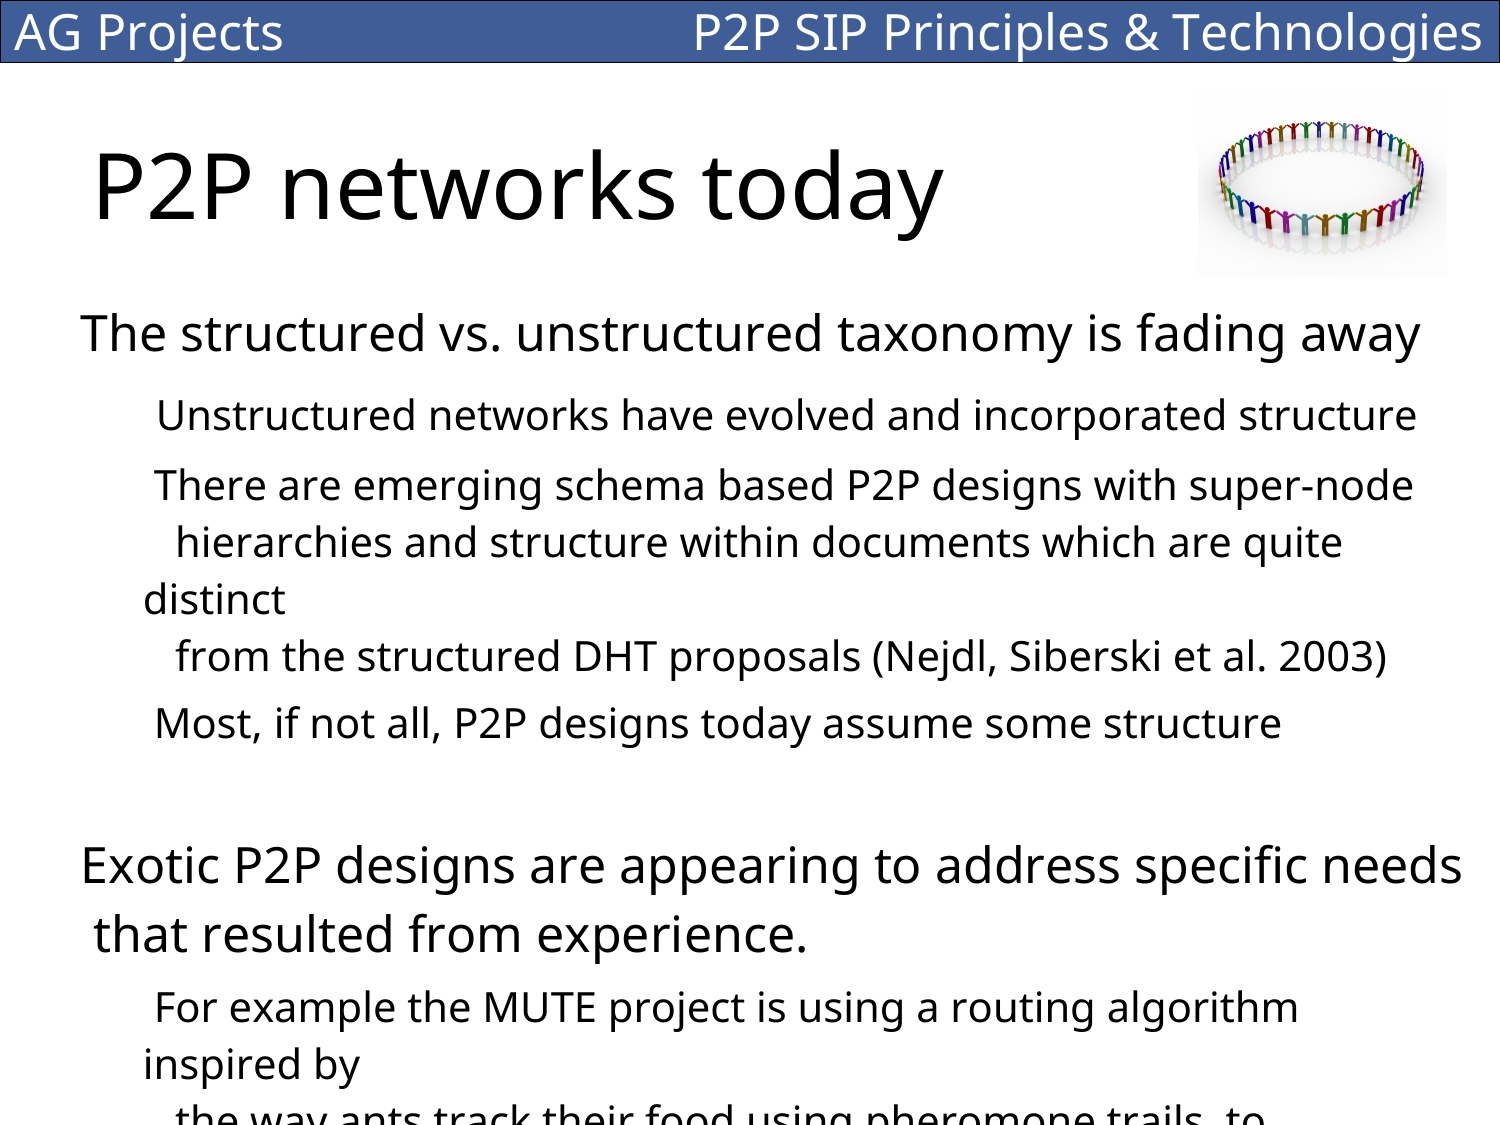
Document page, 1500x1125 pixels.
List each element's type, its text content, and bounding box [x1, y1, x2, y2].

text_box The structured vs. unstructured taxonomy is fading away Unstructured networks have evolved and incorporated structure There are emerging schema based P2P designs with super-node hierarchies and structure within documents which are quite distinct from the structured DHT proposals (Nejdl, Siberski et al. 2003) Most, if not all, P2P designs today assume some structure Exotic P2P designs are appearing to address specific needs that resulted from experience. For example the MUTE project is using a routing algorithm inspired by the way ants track their food using pheromone trails, to implement a file sharing P2P network with complete anonymity. http://mute-net.sourceforge.net [53, 290, 1483, 1125]
picture [1198, 90, 1447, 277]
text_box P2P networks today [76, 113, 1198, 244]
